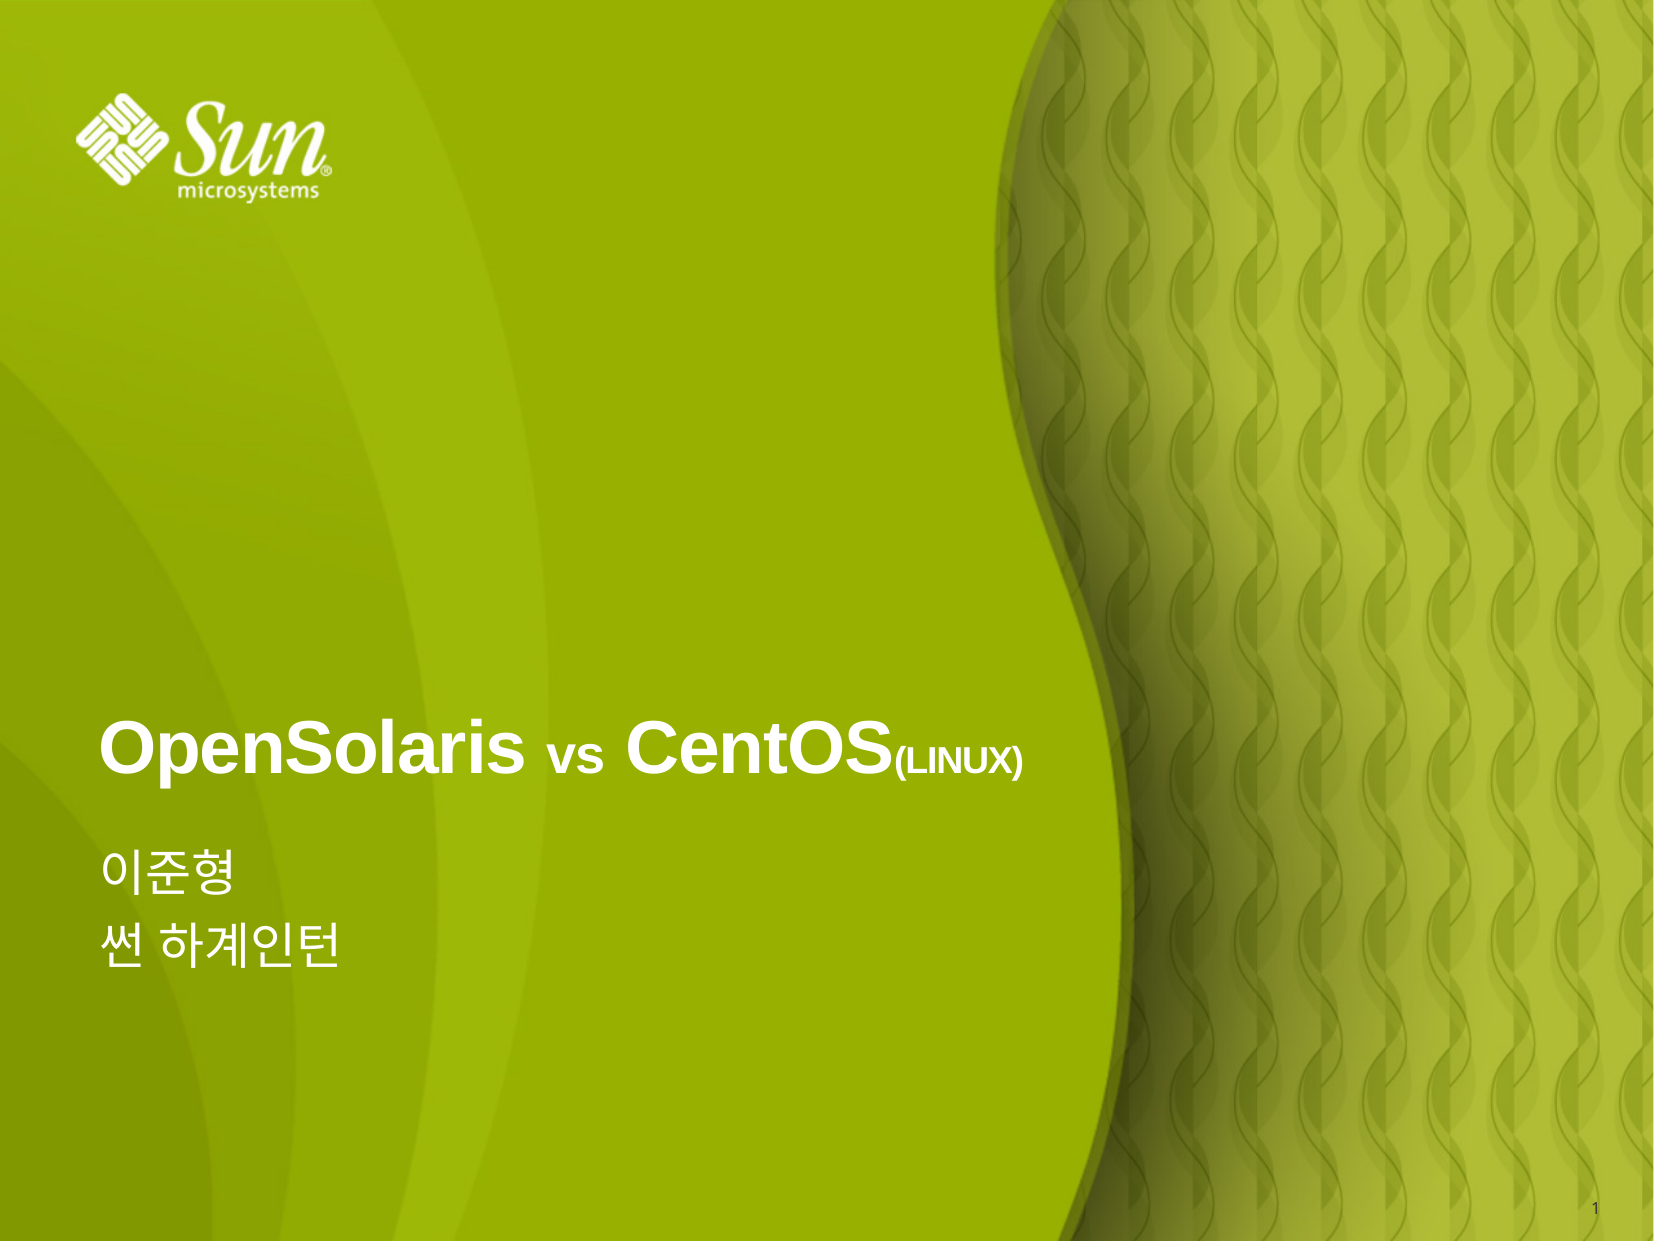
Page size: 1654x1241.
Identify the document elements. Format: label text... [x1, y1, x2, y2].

list 이준형 썬 하계인턴 [99, 844, 1191, 1076]
picture [0, 0, 1654, 1241]
text_box <숫자> [1448, 1175, 1616, 1241]
title OpenSolaris vs CentOS(LINUX) [98, 529, 1182, 790]
